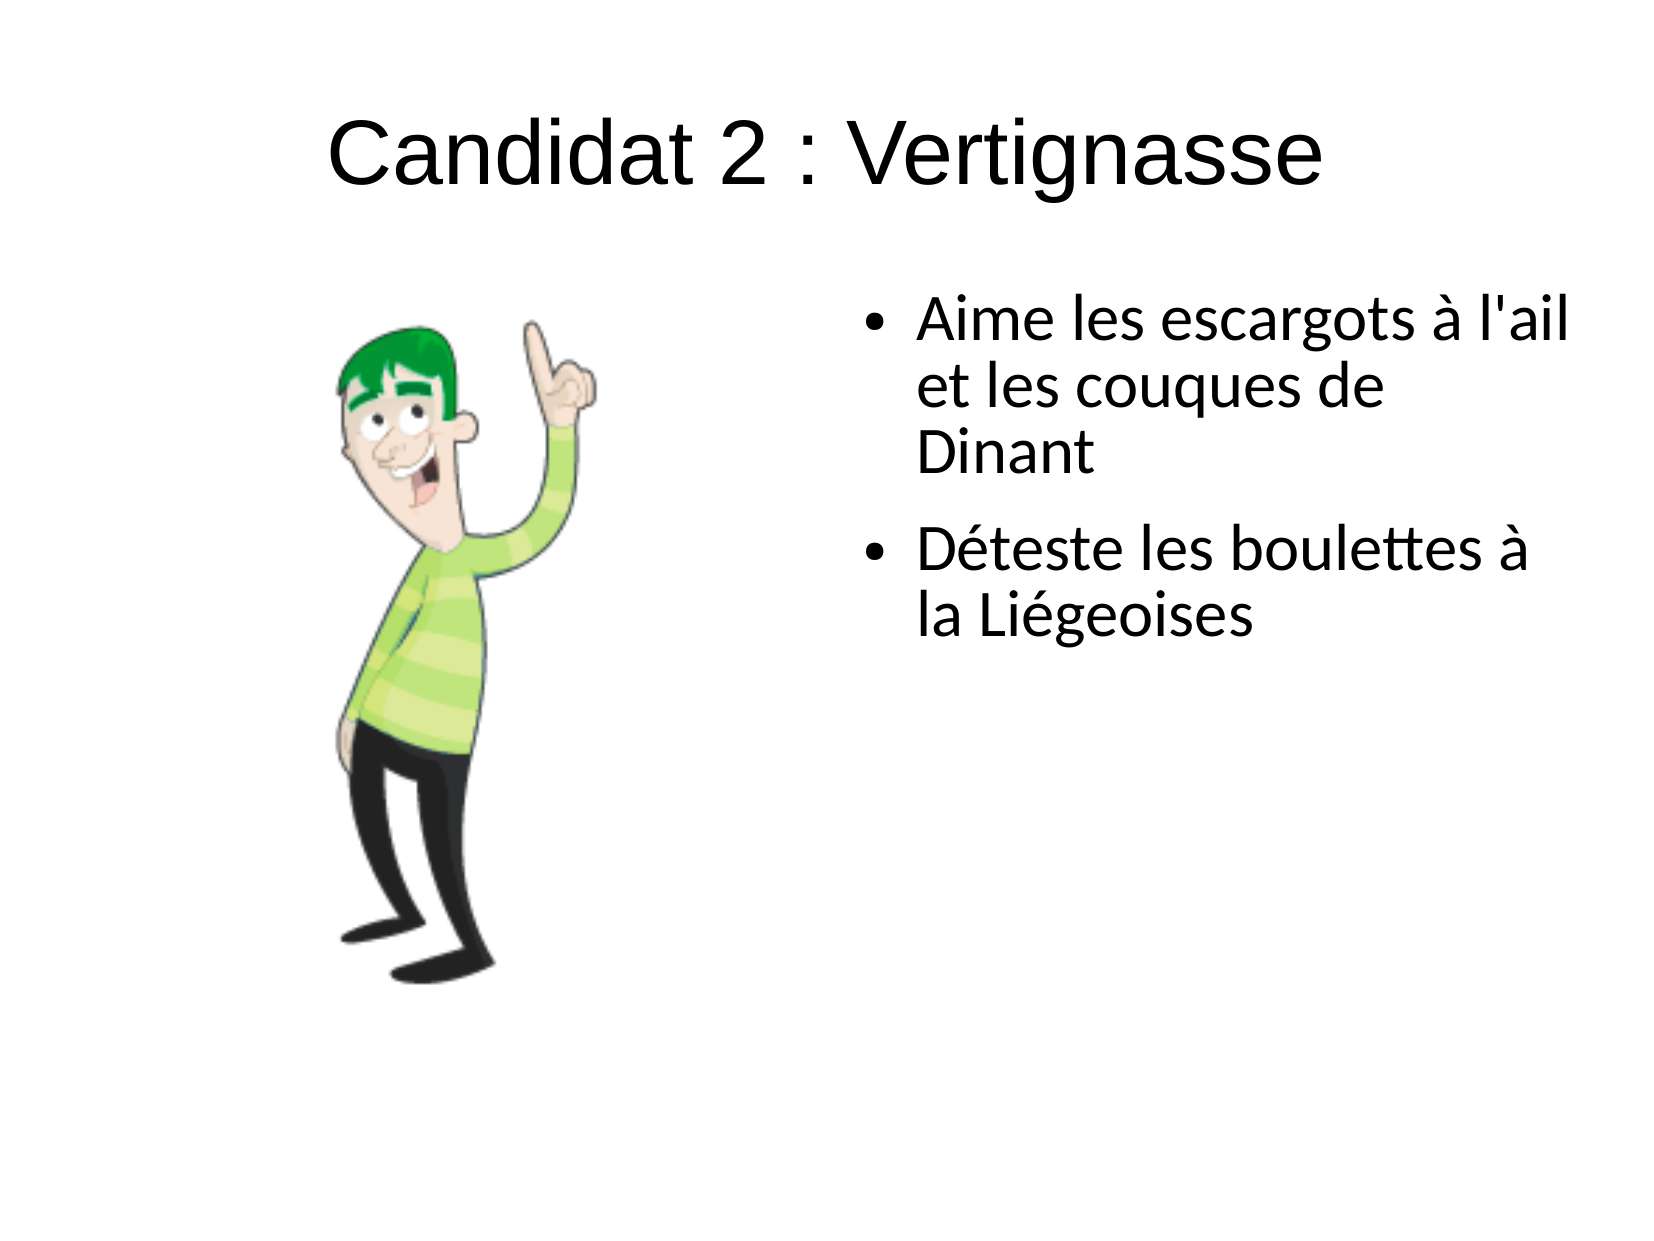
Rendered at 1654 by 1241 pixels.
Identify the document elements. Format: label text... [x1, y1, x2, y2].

title Candidat 2 : Vertignasse [82, 49, 1571, 257]
picture [219, 290, 673, 1010]
list Aime les escargots à l'ail et les couques de Dinant Déteste les boulettes à la Liégeoises [845, 290, 1572, 1010]
